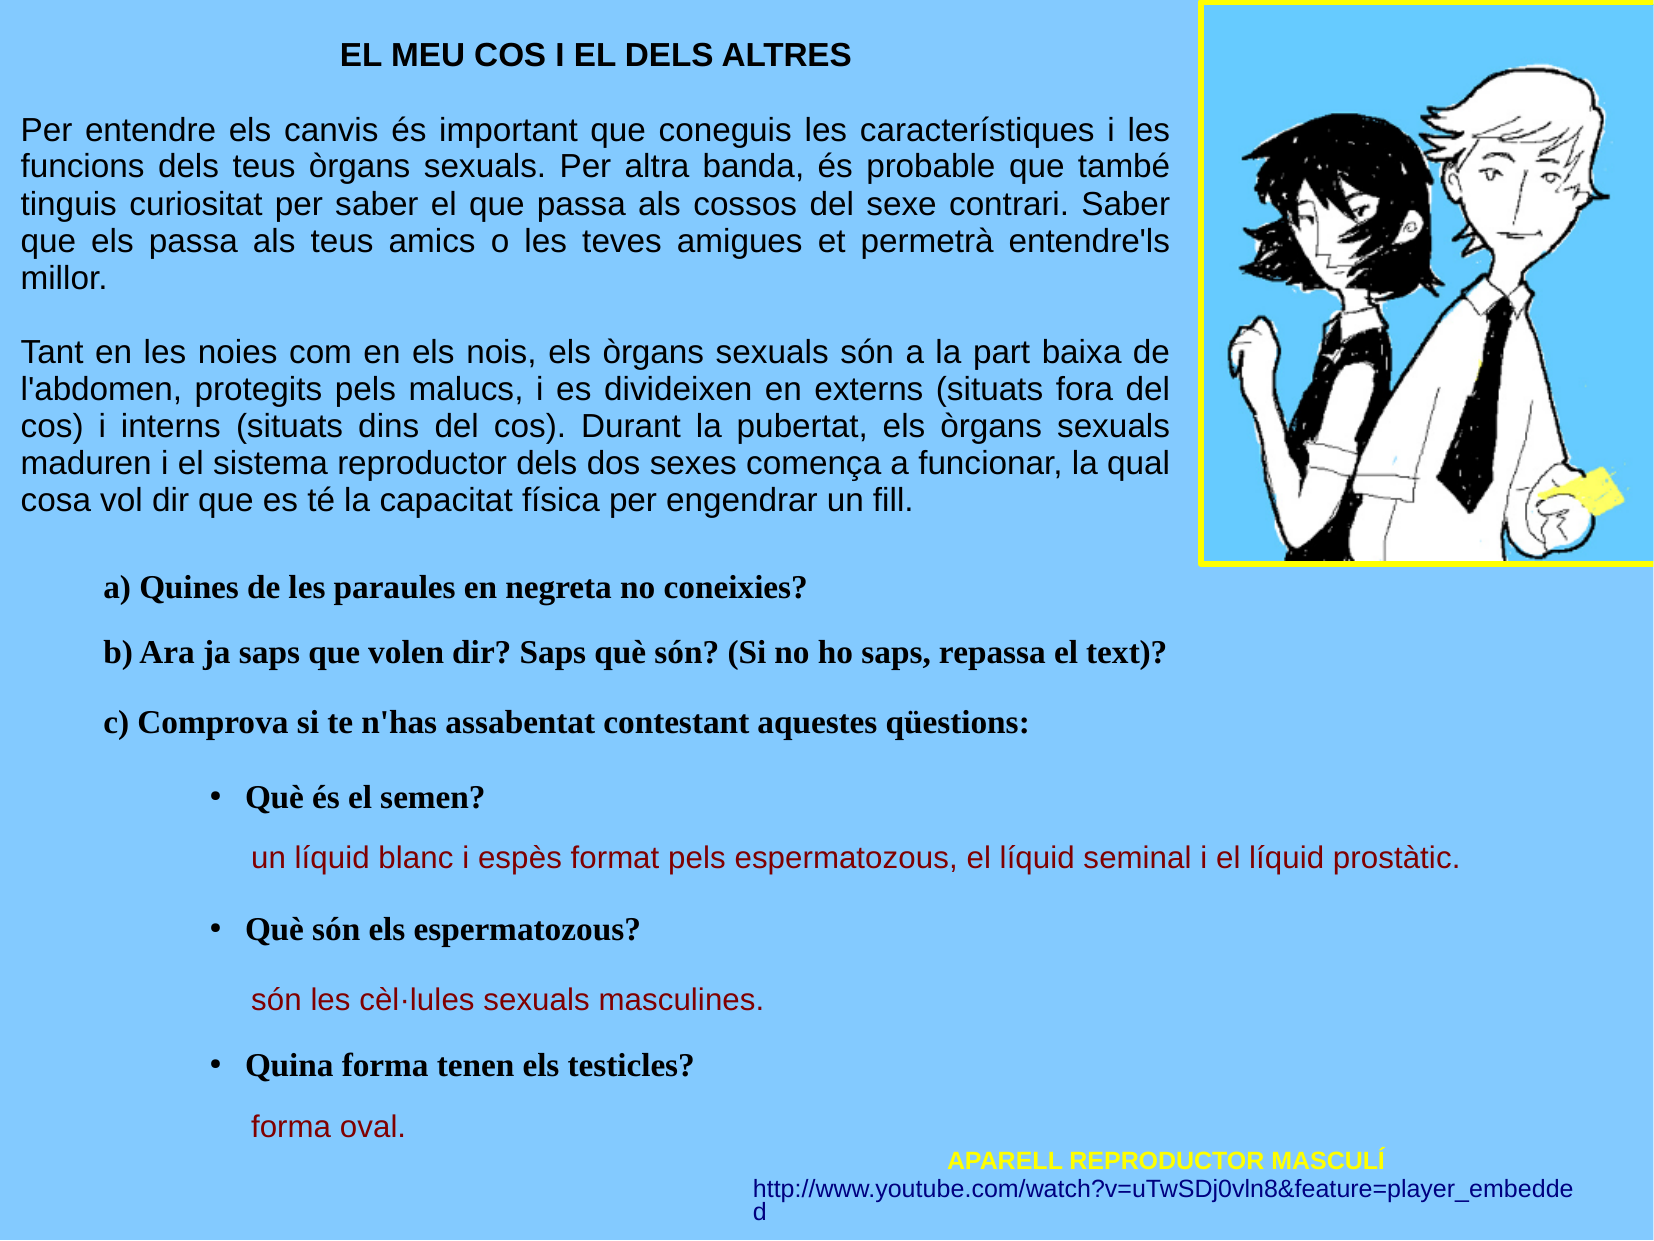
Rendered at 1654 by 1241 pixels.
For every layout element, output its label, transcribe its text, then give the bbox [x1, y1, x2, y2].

text_box Què són els espermatozous? [159, 903, 987, 957]
text_box Quina forma tenen els testicles? [159, 1039, 987, 1092]
text_box c) Comprova si te n'has assabentat contestant aquestes qüestions: Què és el semen? [88, 696, 1152, 825]
text_box forma oval. [236, 1102, 443, 1152]
text_box un líquid blanc i espès format pels espermatozous, el líquid seminal i el líquid prostàtic. [236, 833, 1536, 883]
text_box a) Quines de les paraules en negreta no coneixies? [88, 561, 916, 614]
text_box són les cèl·lules sexuals masculines. [236, 974, 798, 1024]
text_box b) Ara ja saps que volen dir? Saps què són? (Si no ho saps, repassa el text)? [88, 626, 1241, 680]
text_box EL MEU COS I EL DELS ALTRES Per entendre els canvis és important que coneguis les característiques i les funcions dels teus òrgans sexuals. Per altra banda, és probable que també tinguis curiositat per saber el que passa als cossos del sexe contrari. Saber que els passa als teus amics o les teves amigues et permetrà entendre'ls millor. Tant en les noies com en els nois, els òrgans sexuals són a la part baixa de l'abdomen, protegits pels malucs, i es divideixen en externs (situats fora del cos) i interns (situats dins del cos). Durant la pubertat, els òrgans sexuals maduren i el sistema reproductor dels dos sexes comença a funcionar, la qual cosa vol dir que es té la capacitat física per engendrar un fill. [5, 29, 1188, 530]
picture [1203, 4, 1654, 562]
text_box APARELL REPRODUCTOR MASCULÍ http://www.youtube.com/watch?v=uTwSDj0vln8&feature=player_embedded [738, 1139, 1595, 1211]
